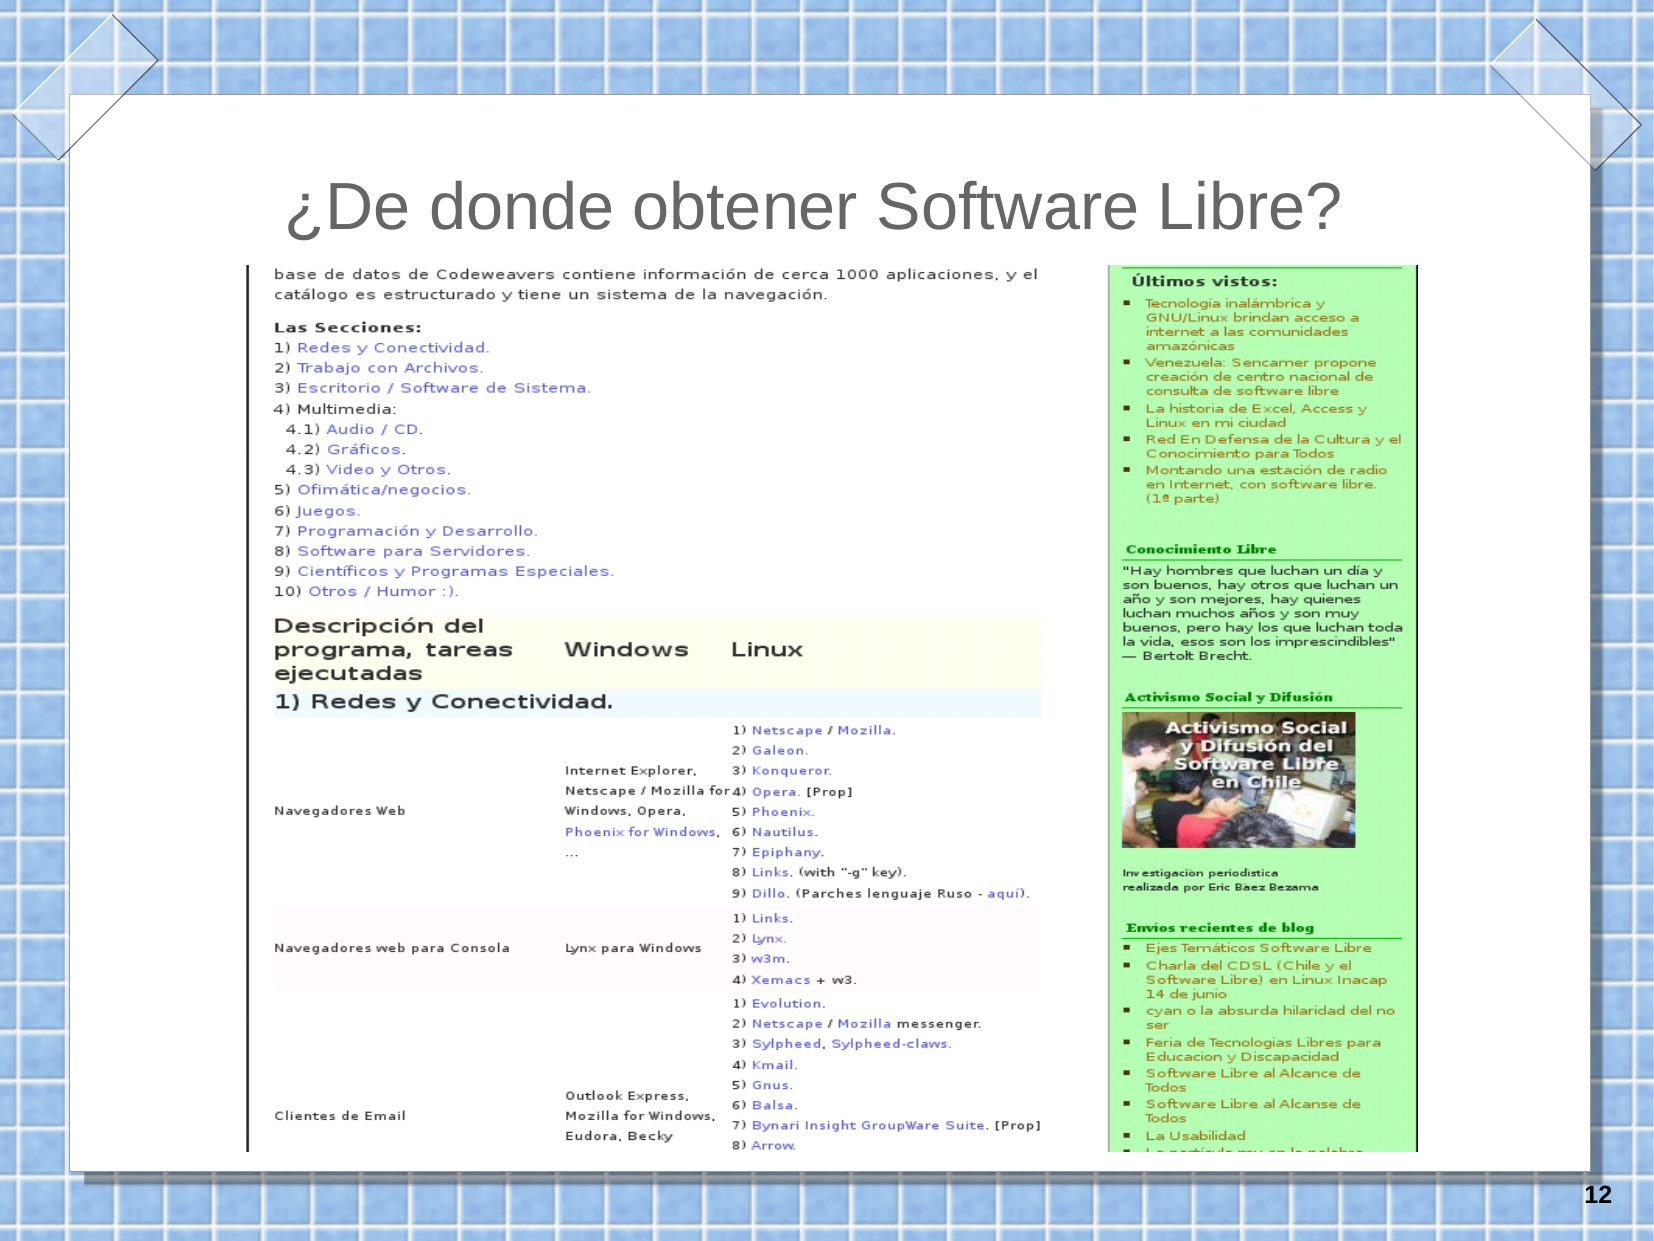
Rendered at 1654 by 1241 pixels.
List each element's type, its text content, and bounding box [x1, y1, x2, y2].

title ¿De donde obtener Software Libre? [118, 156, 1510, 257]
picture [0, 0, 1654, 1241]
